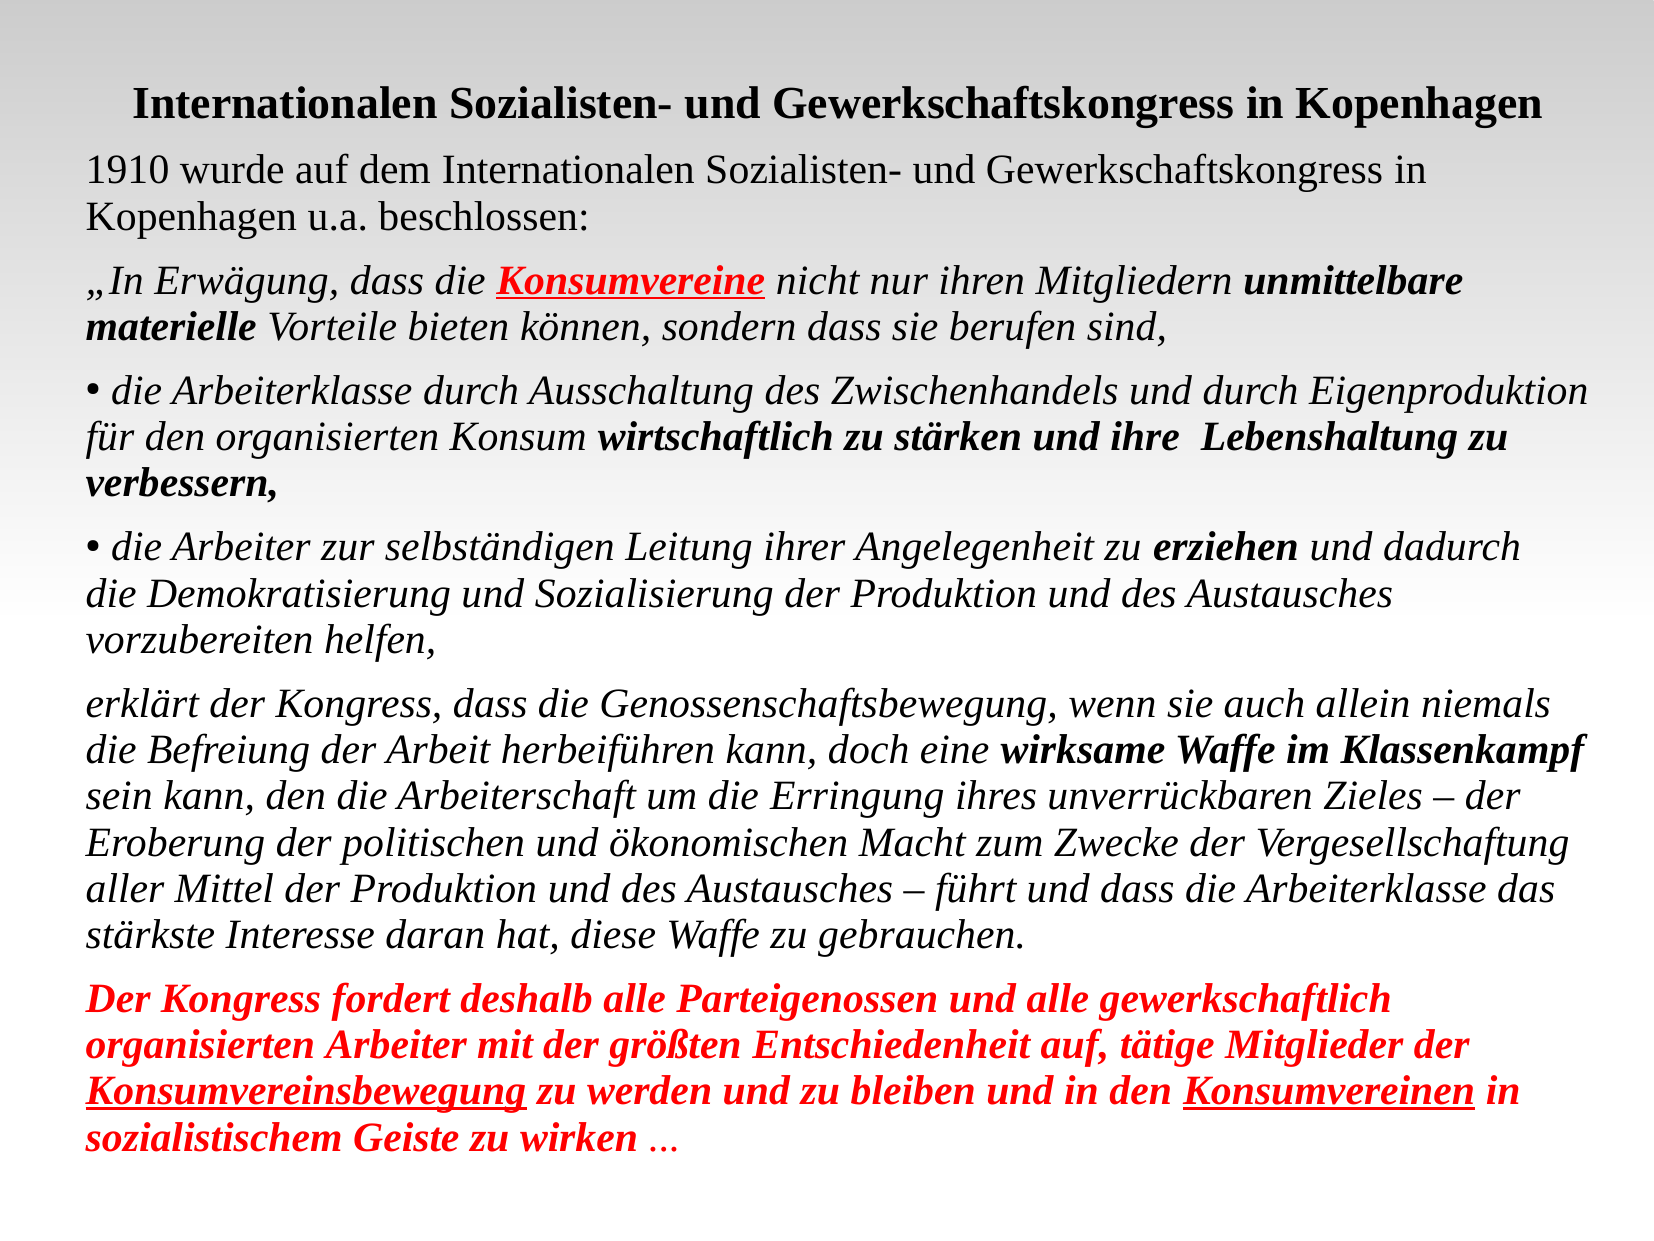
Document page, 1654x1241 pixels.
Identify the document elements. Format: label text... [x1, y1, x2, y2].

text_box Internationalen Sozialisten- und Gewerkschaftskongress in Kopenhagen 1910 wurde auf dem Internationalen Sozialisten- und Gewerkschaftskongress in Kopenhagen u.a. beschlossen: „In Erwägung, dass die Konsumvereine nicht nur ihren Mitgliedern unmittelbare materielle Vorteile bieten können, sondern dass sie berufen sind, die Arbeiterklasse durch Ausschaltung des Zwischenhandels und durch Eigenproduktion für den organisierten Konsum wirtschaftlich zu stärken und ihre Lebenshaltung zu verbessern, die Arbeiter zur selbständigen Leitung ihrer Angelegenheit zu erziehen und dadurch die Demokratisierung und Sozialisierung der Produktion und des Austausches vorzubereiten helfen, erklärt der Kongress, dass die Genossenschaftsbewegung, wenn sie auch allein niemals die Befreiung der Arbeit herbeiführen kann, doch eine wirksame Waffe im Klassenkampf sein kann, den die Arbeiterschaft um die Erringung ihres unverrückbaren Zieles – der Eroberung der politischen und ökonomischen Macht zum Zwecke der Vergesellschaftung aller Mittel der Produktion und des Austausches – führt und dass die Arbeiterklasse das stärkste Interesse daran hat, diese Waffe zu gebrauchen. Der Kongress fordert deshalb alle Parteigenossen und alle gewerkschaftlich organisierten Arbeiter mit der größten Entschiedenheit auf, tätige Mitglieder der Konsumvereinsbewegung zu werden und zu bleiben und in den Konsumvereinen in sozialistischem Geiste zu wirken ... [70, 70, 1607, 1168]
